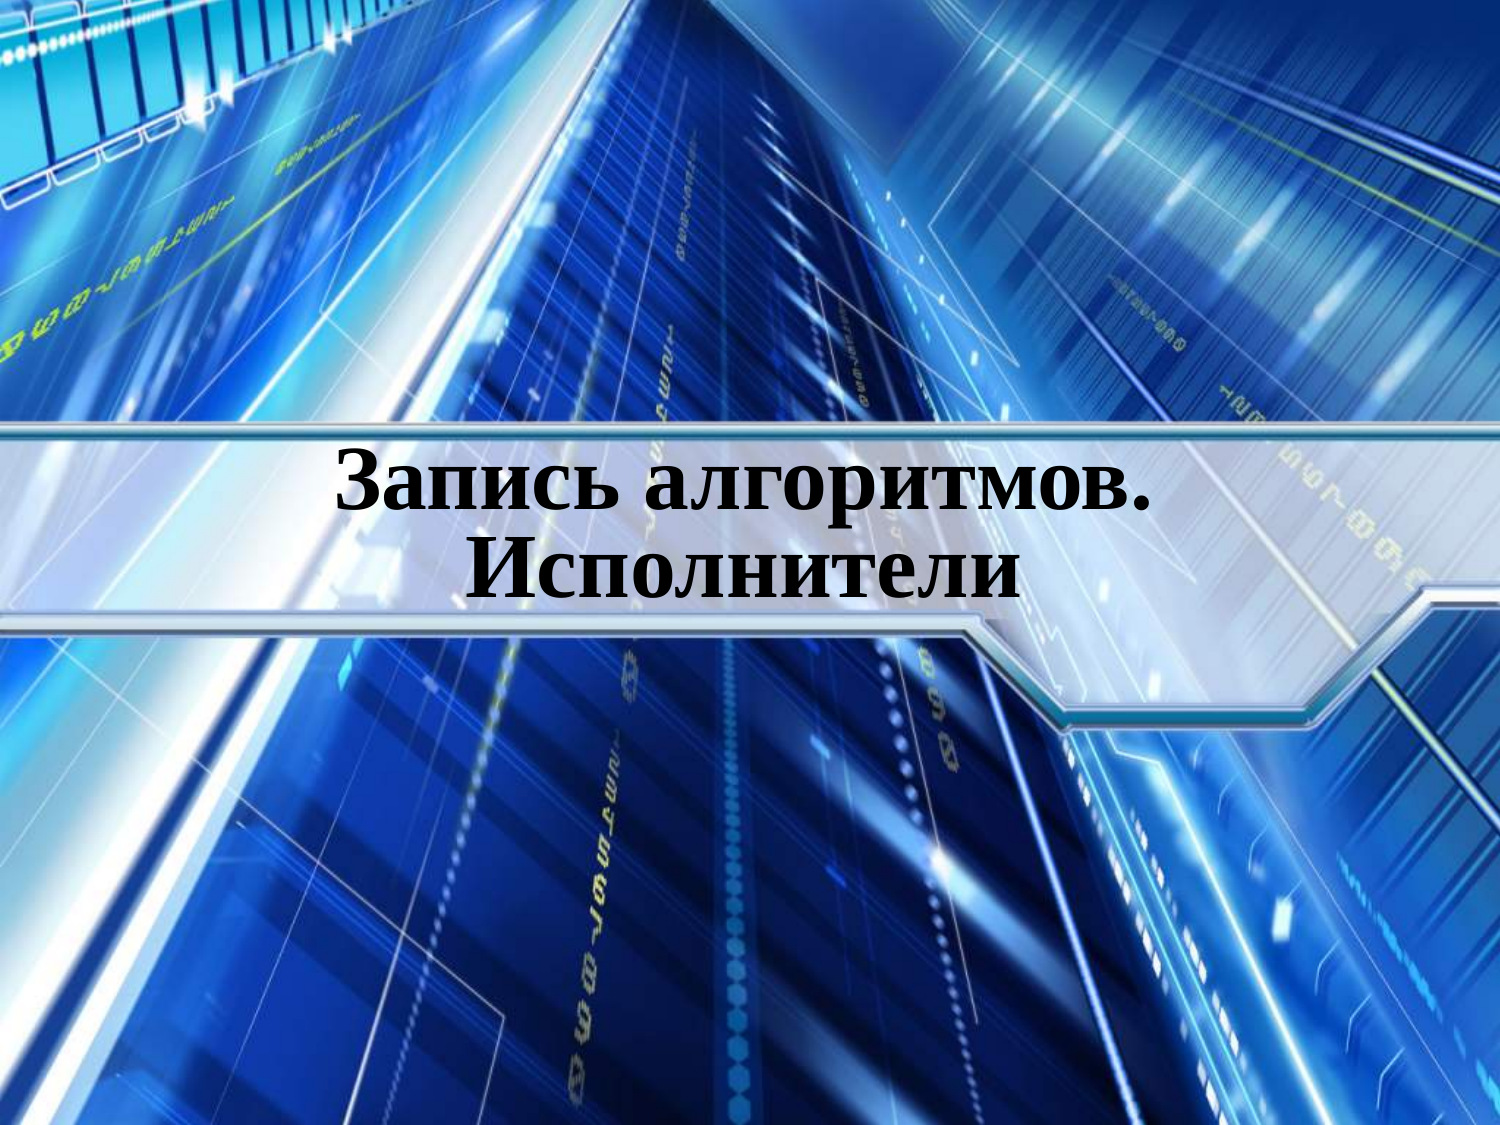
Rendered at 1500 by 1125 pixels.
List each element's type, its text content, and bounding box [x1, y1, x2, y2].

title Запись алгоритмов. Исполнители [106, 432, 1382, 622]
picture [0, 0, 1500, 1125]
